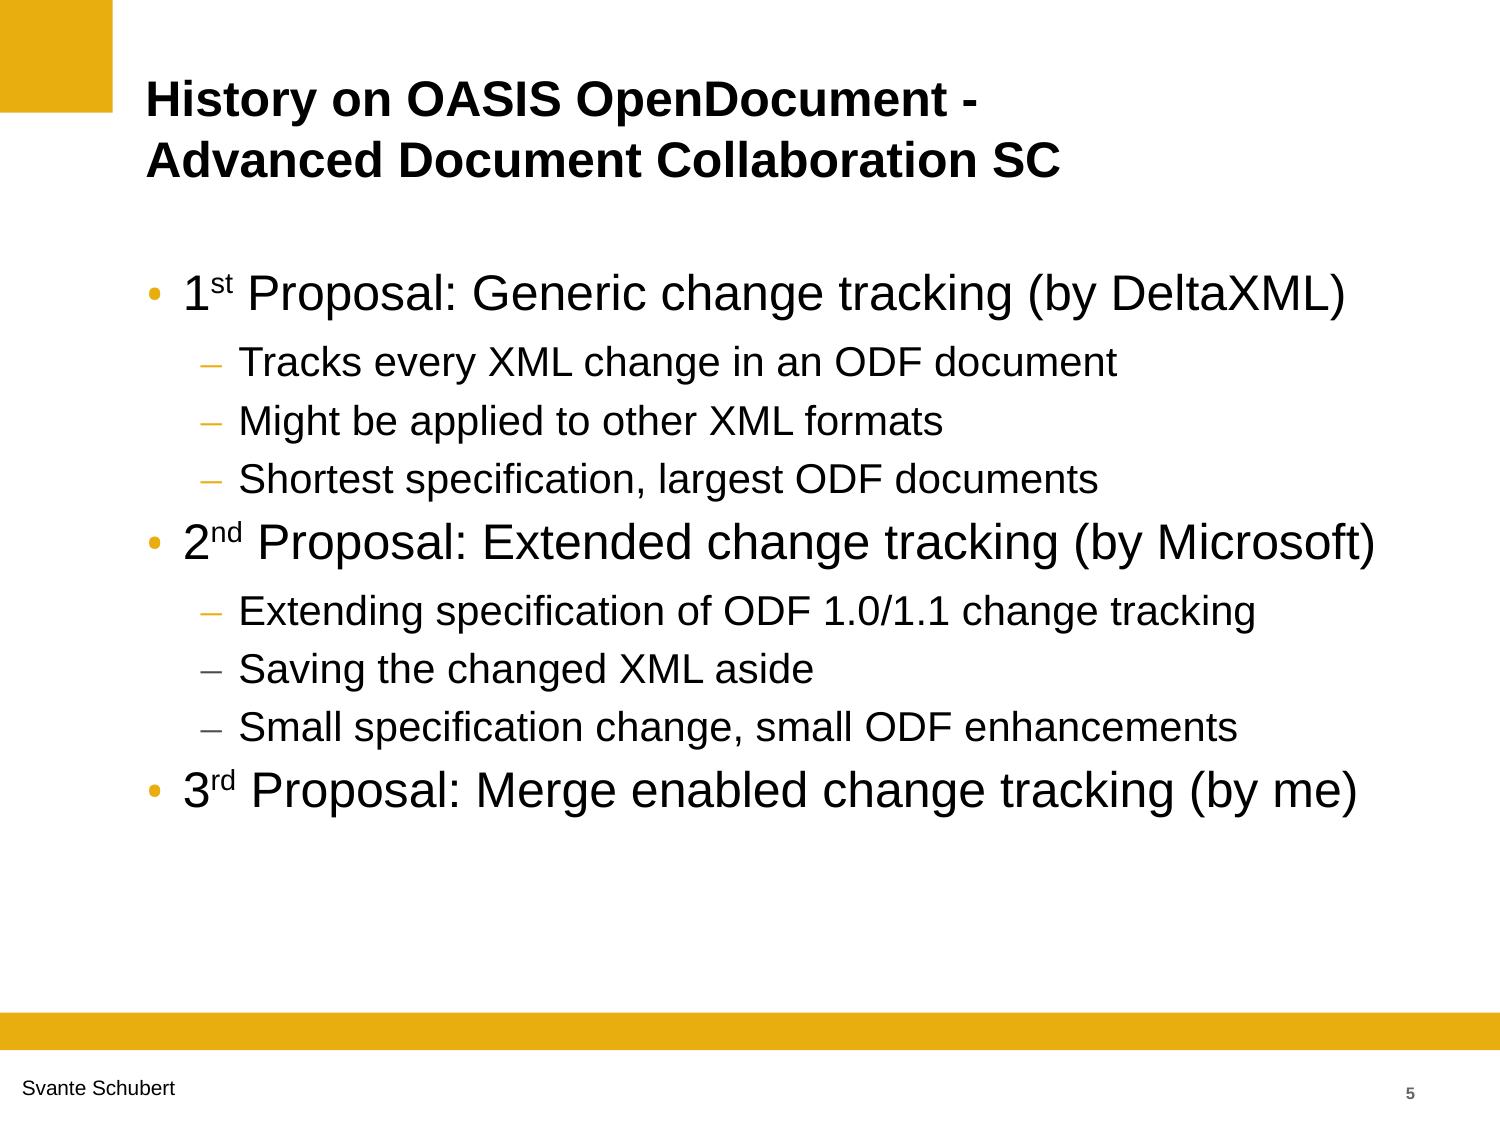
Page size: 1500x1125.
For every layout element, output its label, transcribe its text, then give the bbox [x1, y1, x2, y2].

list 1st Proposal: Generic change tracking (by DeltaXML) Tracks every XML change in an ODF document Might be applied to other XML formats Shortest specification, largest ODF documents 2nd Proposal: Extended change tracking (by Microsoft) Extending specification of ODF 1.0/1.1 change tracking Saving the changed XML aside Small specification change, small ODF enhancements 3rd Proposal: Merge enabled change tracking (by me) [145, 265, 1423, 976]
title History on OASIS OpenDocument - Advanced Document Collaboration SC [145, 67, 1388, 220]
